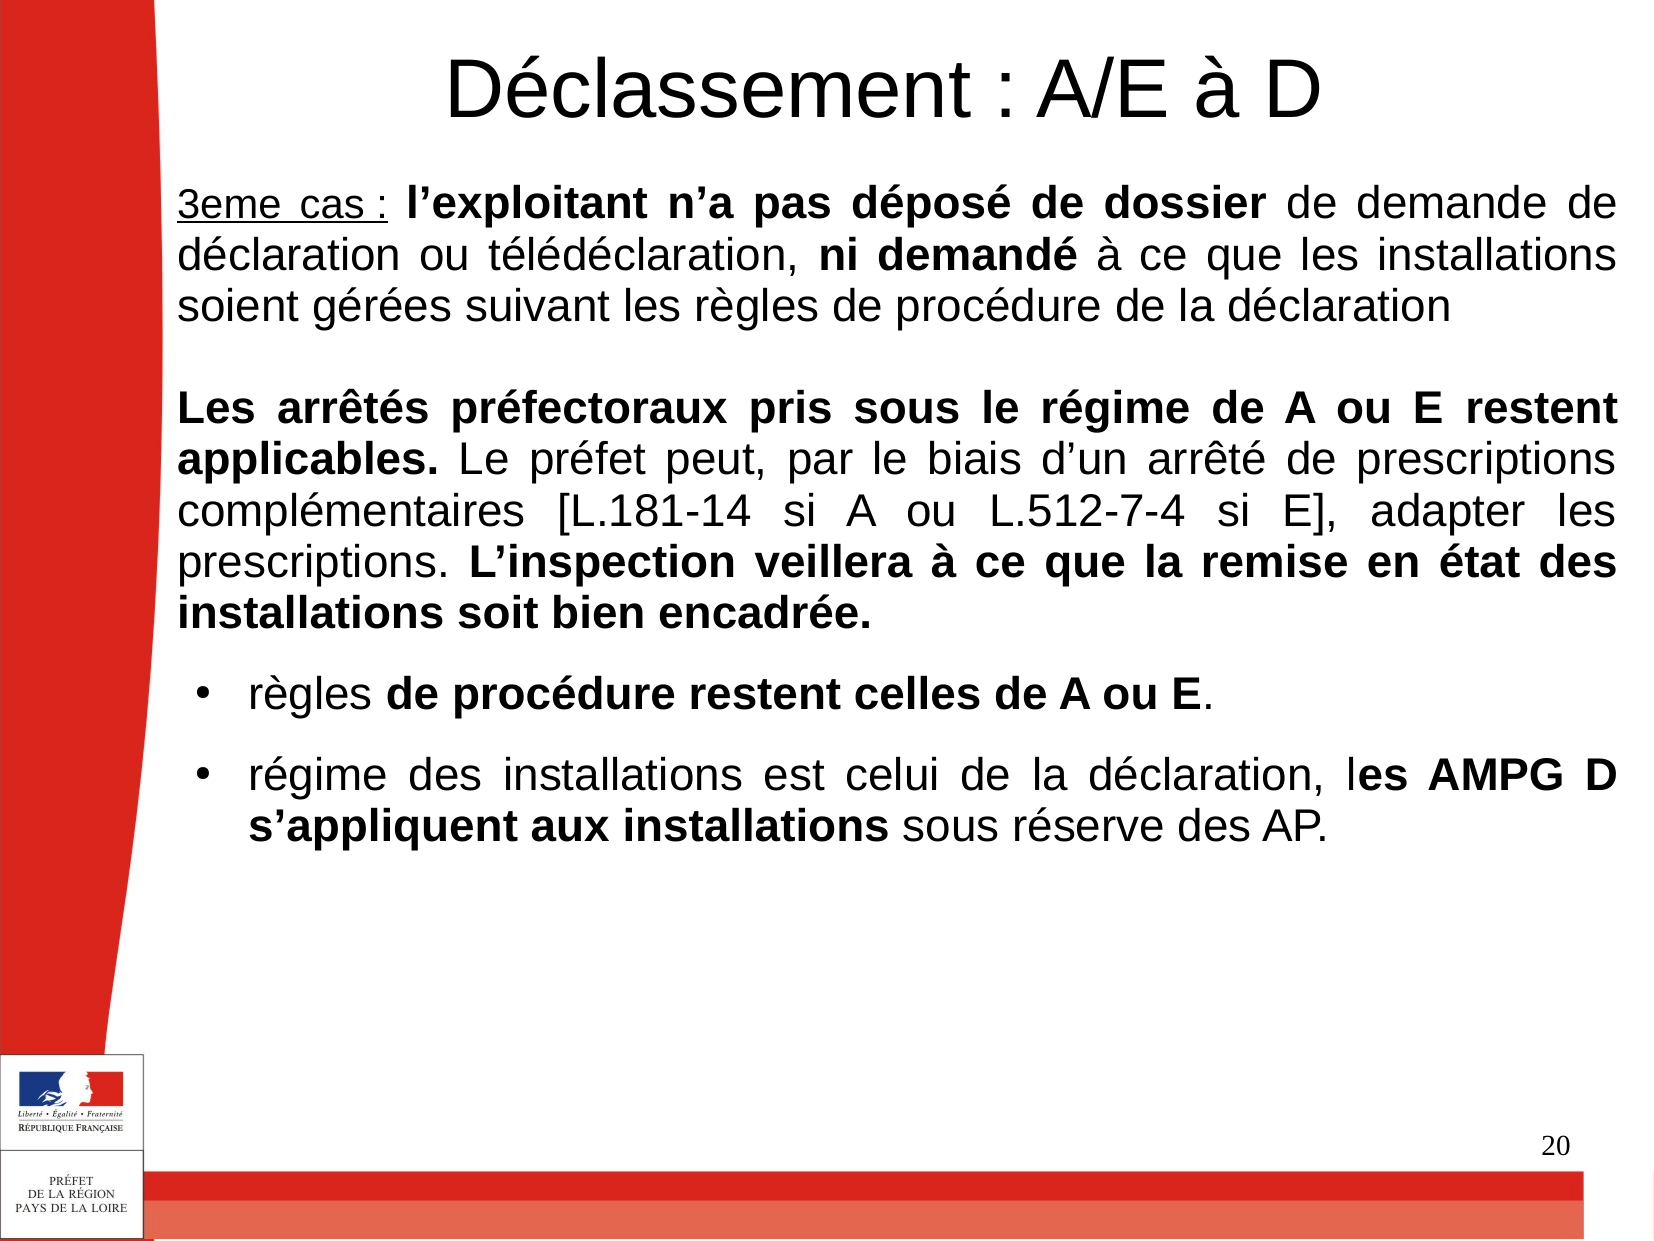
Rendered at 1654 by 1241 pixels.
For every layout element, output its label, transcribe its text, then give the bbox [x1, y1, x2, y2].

list 3eme cas : l’exploitant n’a pas déposé de dossier de demande de déclaration ou télédéclaration, ni demandé à ce que les installations soient gérées suivant les règles de procédure de la déclaration Les arrêtés préfectoraux pris sous le régime de A ou E restent applicables. Le préfet peut, par le biais d’un arrêté de prescriptions complémentaires [L.181-14 si A ou L.512-7-4 si E], adapter les prescriptions. L’inspection veillera à ce que la remise en état des installations soit bien encadrée. règles de procédure restent celles de A ou E. régime des installations est celui de la déclaration, les AMPG D s’appliquent aux installations sous réserve des AP. [177, 177, 1619, 1240]
title Déclassement : A/E à D [165, 0, 1654, 178]
picture [0, 0, 1654, 1241]
